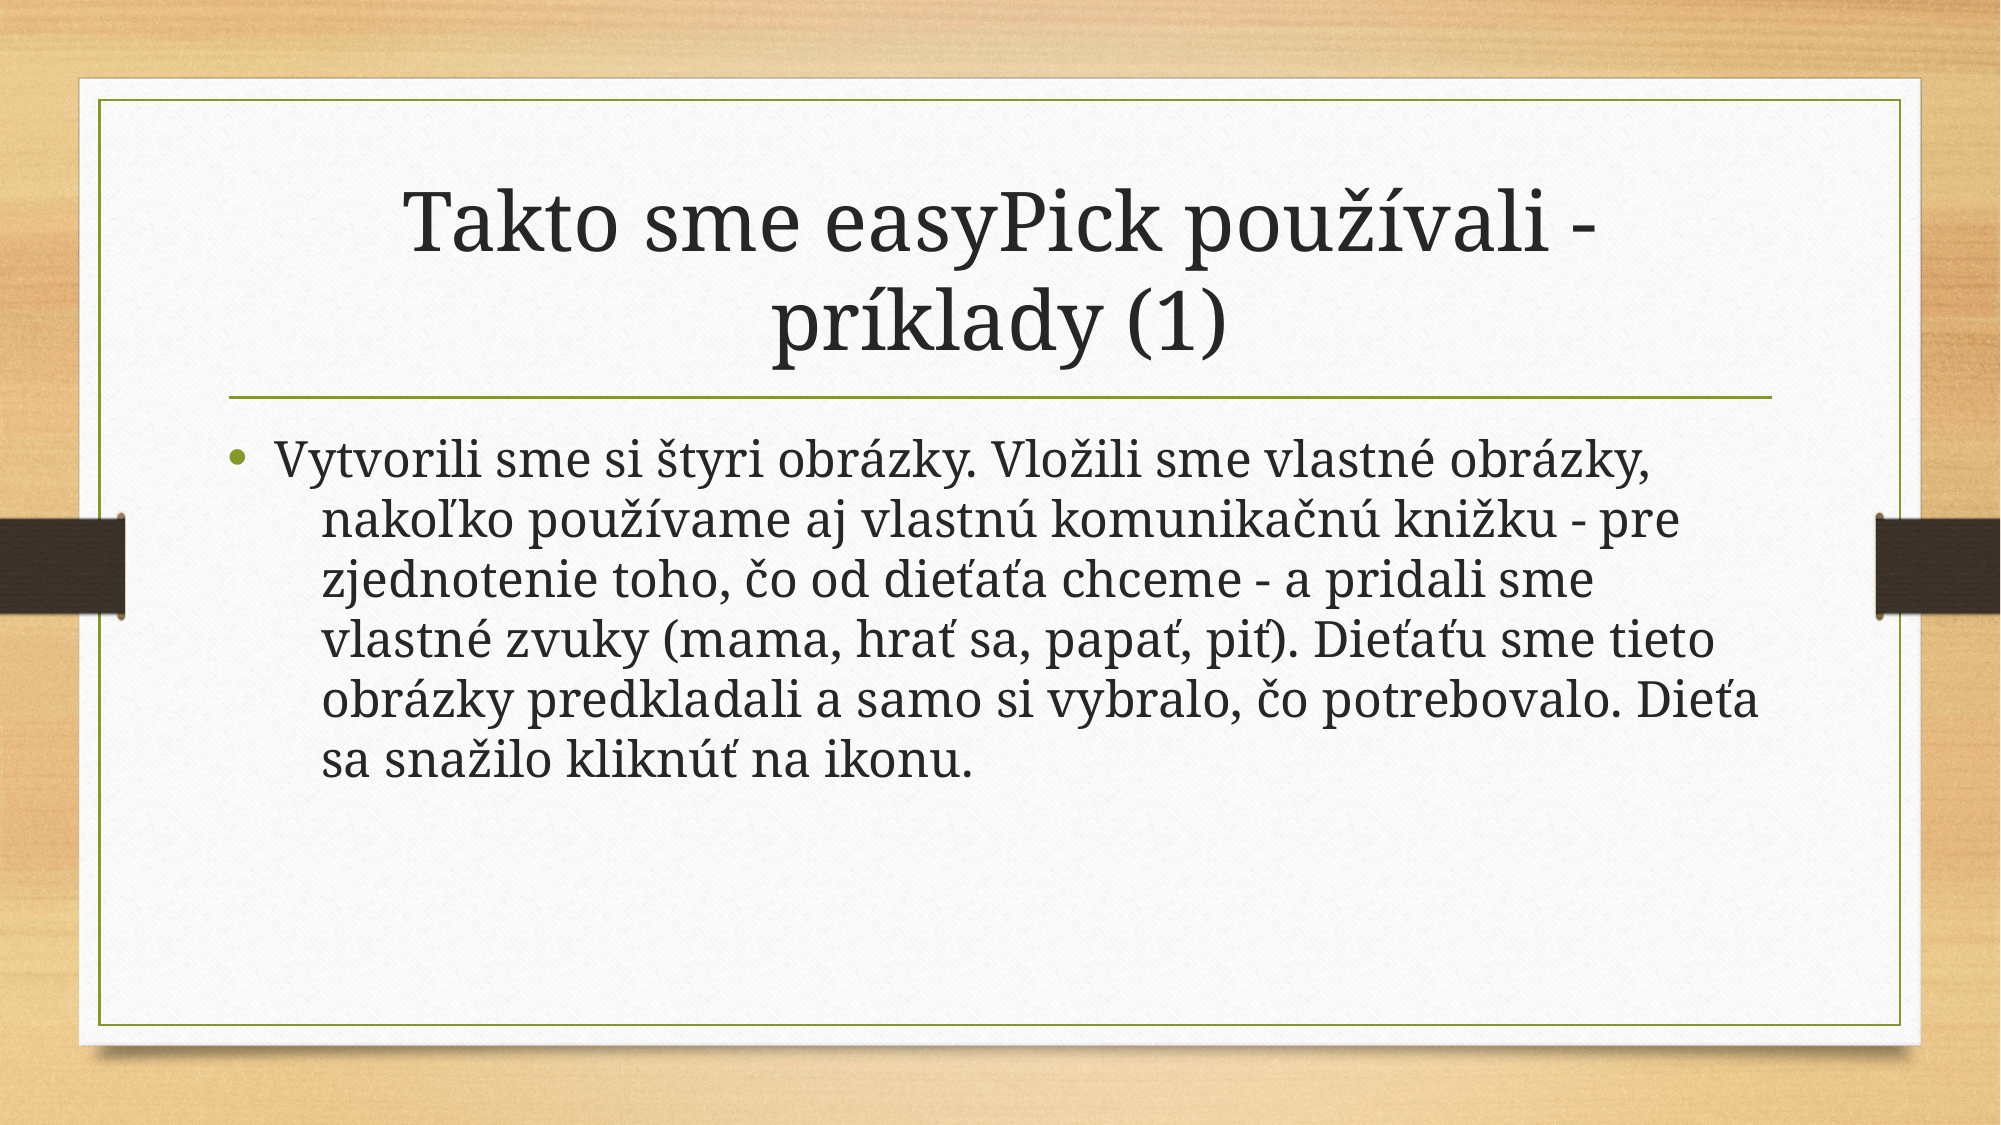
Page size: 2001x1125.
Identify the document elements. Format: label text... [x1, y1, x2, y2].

list Vytvorili sme si štyri obrázky. Vložili sme vlastné obrázky, nakoľko používame aj vlastnú komunikačnú knižku - pre zjednotenie toho, čo od dieťaťa chceme - a pridali sme vlastné zvuky (mama, hrať sa, papať, piť). Dieťaťu sme tieto obrázky predkladali a samo si vybralo, čo potrebovalo. Dieťa sa snažilo kliknúť na ikonu. [212, 419, 1788, 964]
title Takto sme easyPick používali - príklady (1) [212, 161, 1788, 376]
